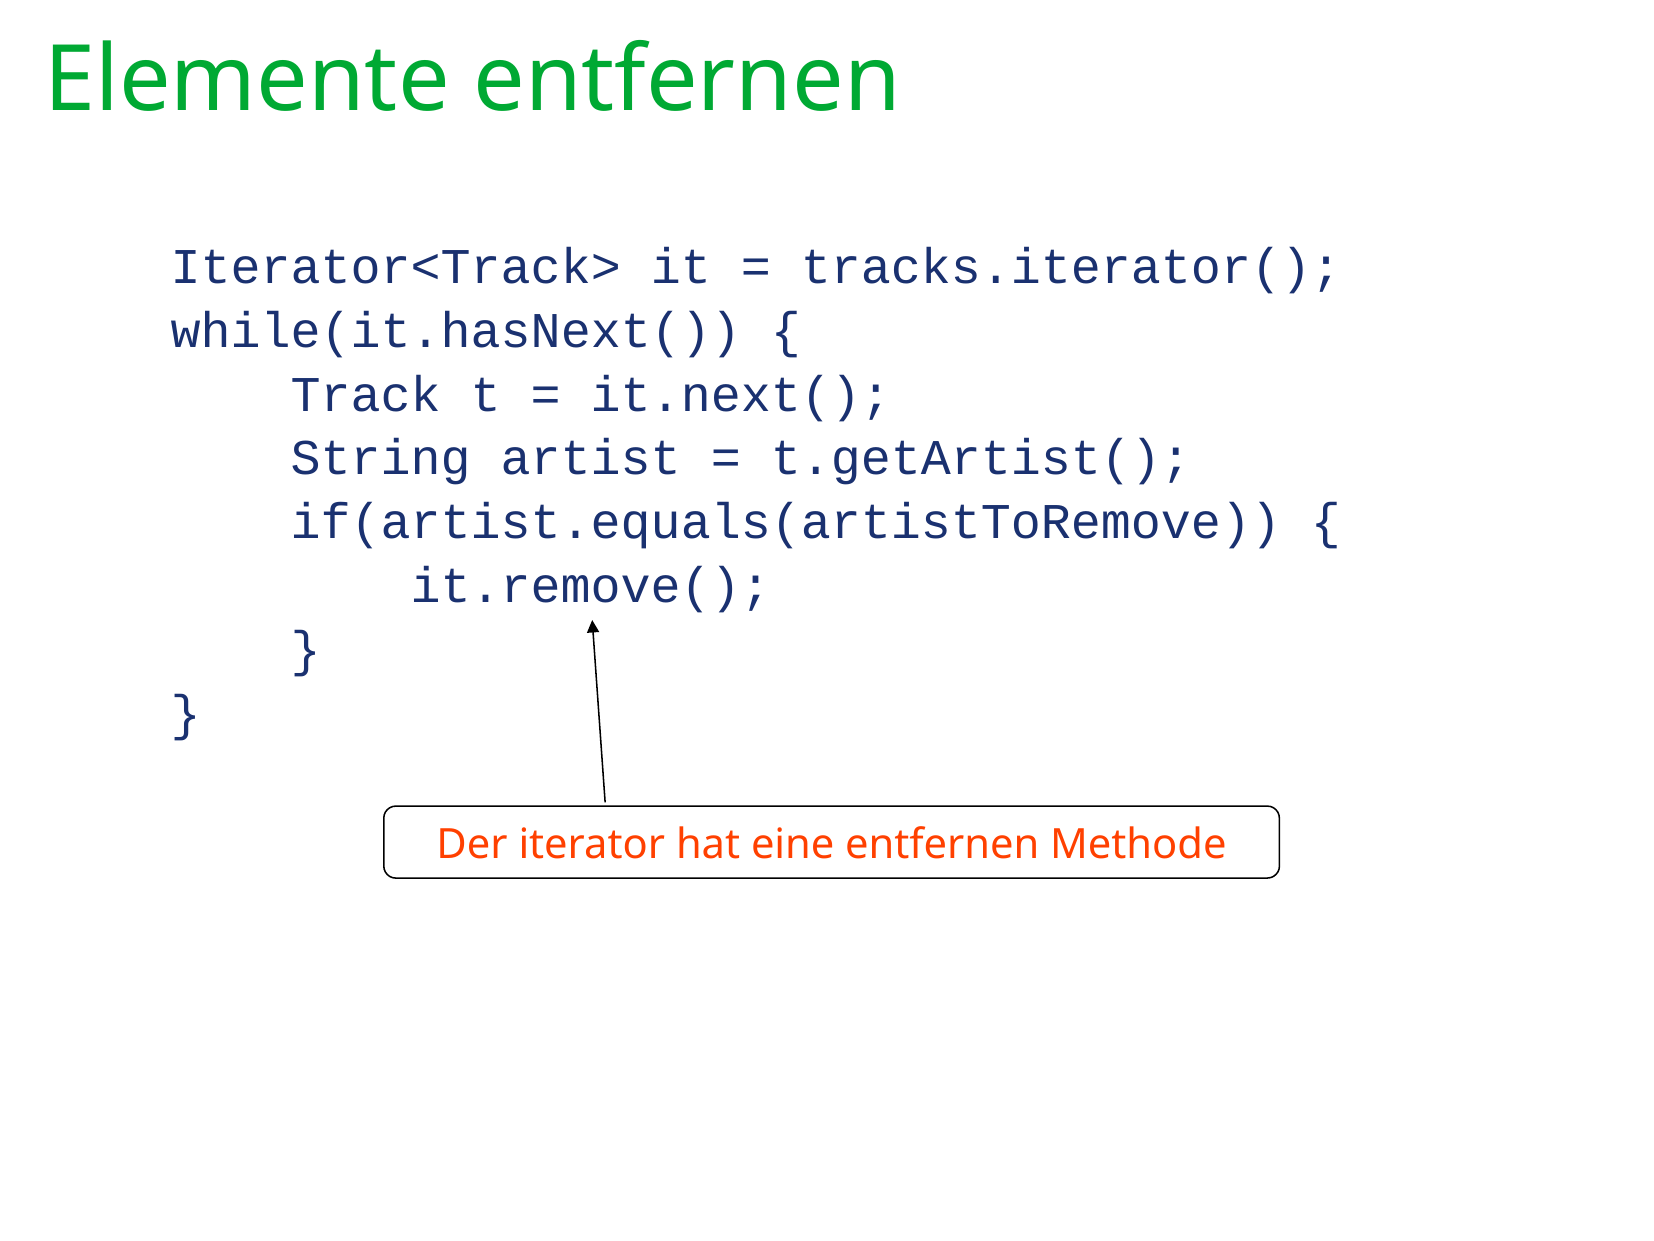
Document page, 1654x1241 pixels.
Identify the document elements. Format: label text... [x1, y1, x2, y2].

text_box Der iterator hat eine entfernen Methode [383, 806, 1280, 879]
list Iterator<Track> it = tracks.iterator(); while(it.hasNext()) { Track t = it.next(); String artist = t.getArtist(); if(artist.equals(artistToRemove)) { it.remove(); } } [155, 232, 1506, 1004]
title Elemente entfernen [29, 0, 1436, 148]
